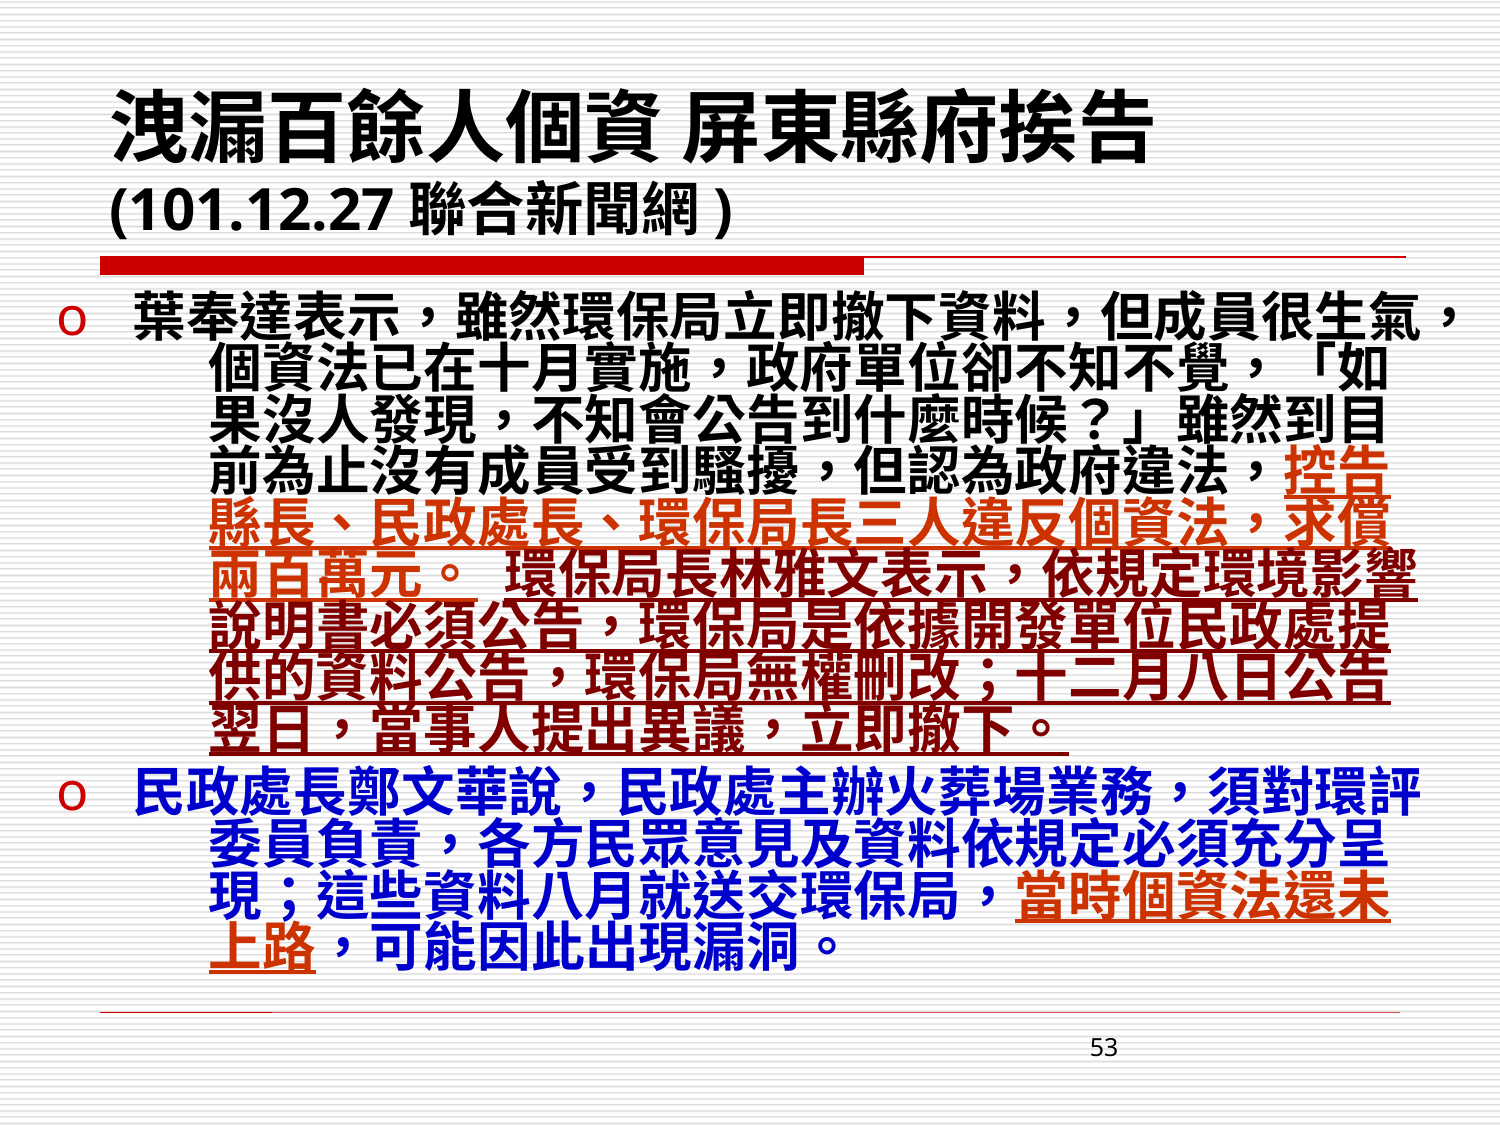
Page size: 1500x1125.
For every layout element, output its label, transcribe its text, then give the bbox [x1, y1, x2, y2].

list 葉奉達表示，雖然環保局立即撤下資料，但成員很生氣，個資法已在十月實施，政府單位卻不知不覺，「如果沒人發現，不知會公告到什麼時候？」雖然到目前為止沒有成員受到騷擾，但認為政府違法，控告縣長、民政處長、環保局長三人違反個資法，求償兩百萬元。 環保局長林雅文表示，依規定環境影響說明書必須公告，環保局是依據開發單位民政處提供的資料公告，環保局無權刪改；十二月八日公告翌日，當事人提出異議，立即撤下。 民政處長鄭文華說，民政處主辦火葬場業務，須對環評委員負責，各方民眾意見及資料依規定必須充分呈現；這些資料八月就送交環保局，當時個資法還未上路，可能因此出現漏洞。 [41, 287, 1447, 988]
title 洩漏百餘人個資 屏東縣府挨告(101.12.27聯合新聞網) [94, 50, 1407, 250]
text_box [1074, 1024, 1400, 1103]
